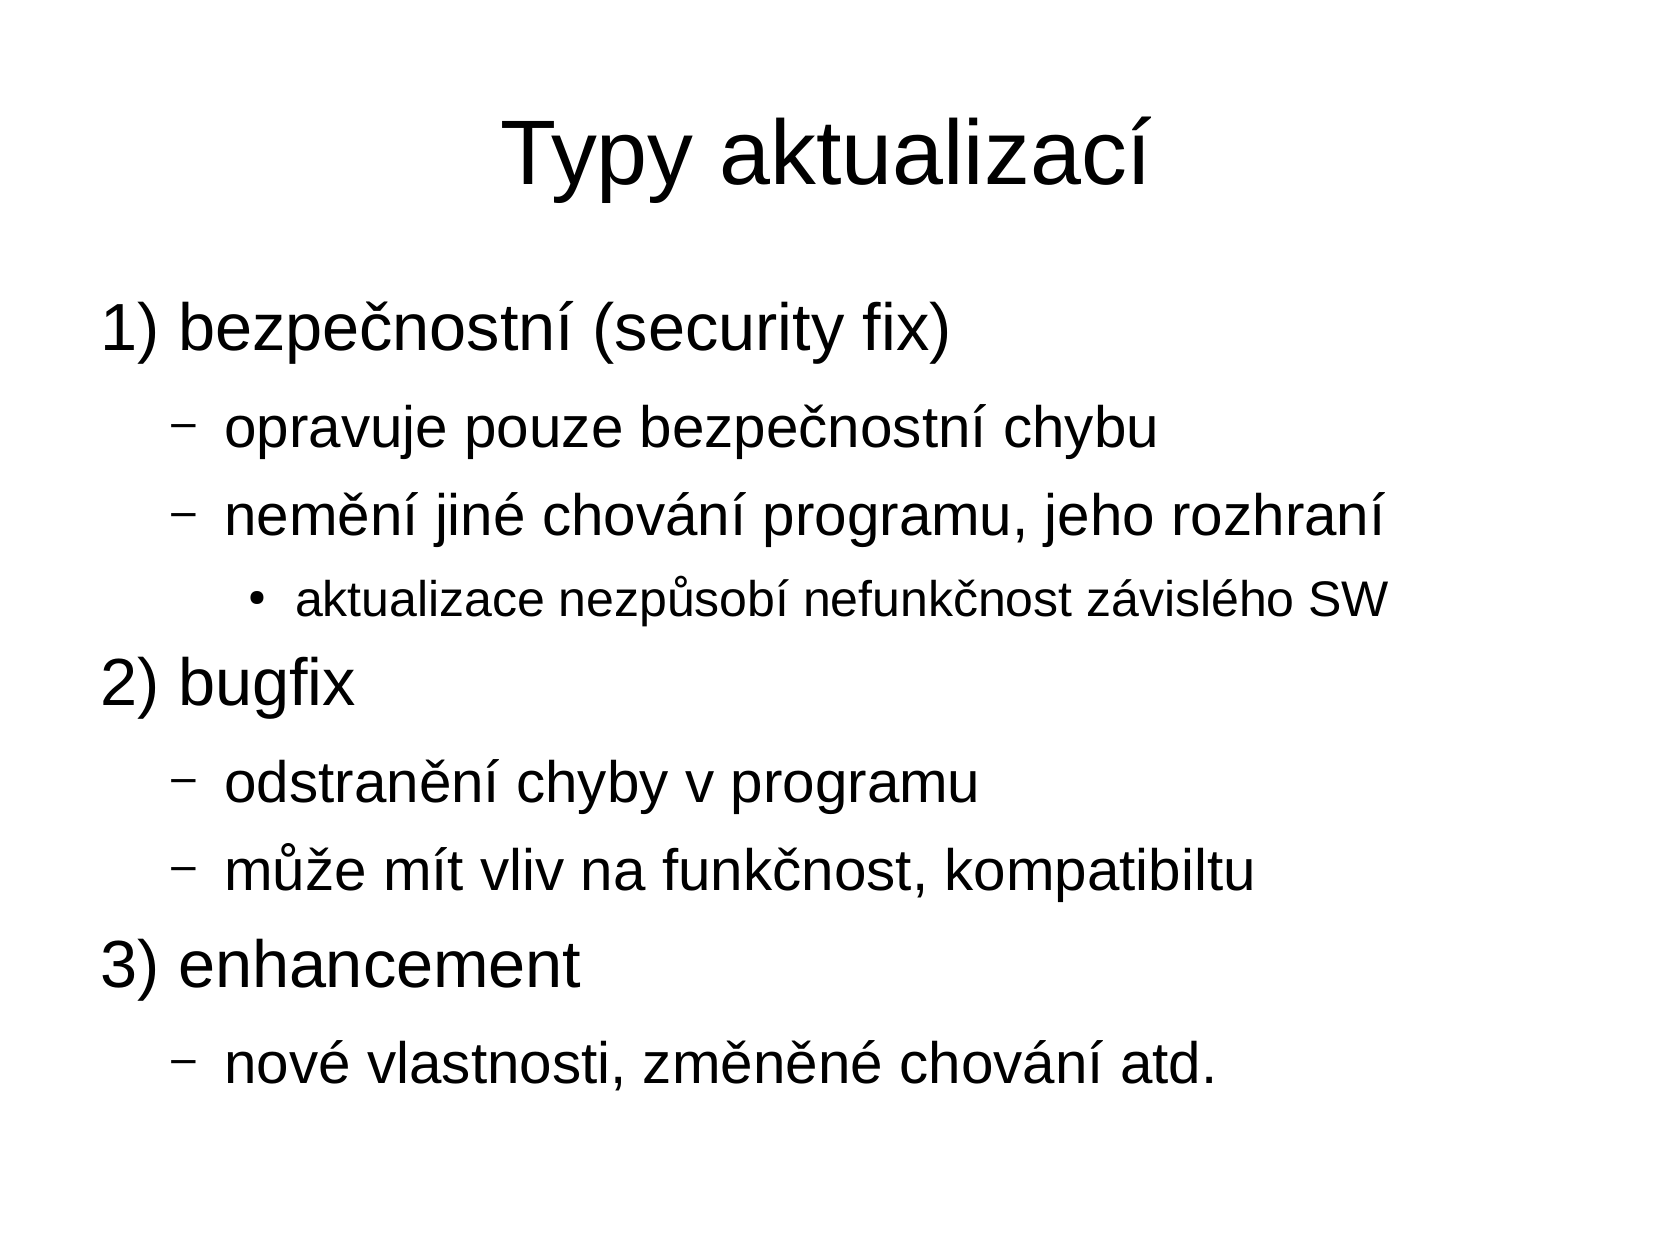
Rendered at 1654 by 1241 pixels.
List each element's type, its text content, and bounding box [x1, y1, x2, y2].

list bezpečnostní (security fix) opravuje pouze bezpečnostní chybu nemění jiné chování programu, jeho rozhraní aktualizace nezpůsobí nefunkčnost závislého SW bugfix odstranění chyby v programu může mít vliv na funkčnost, kompatibiltu enhancement nové vlastnosti, změněné chování atd. [82, 290, 1538, 1217]
title Typy aktualizací [82, 49, 1571, 257]
